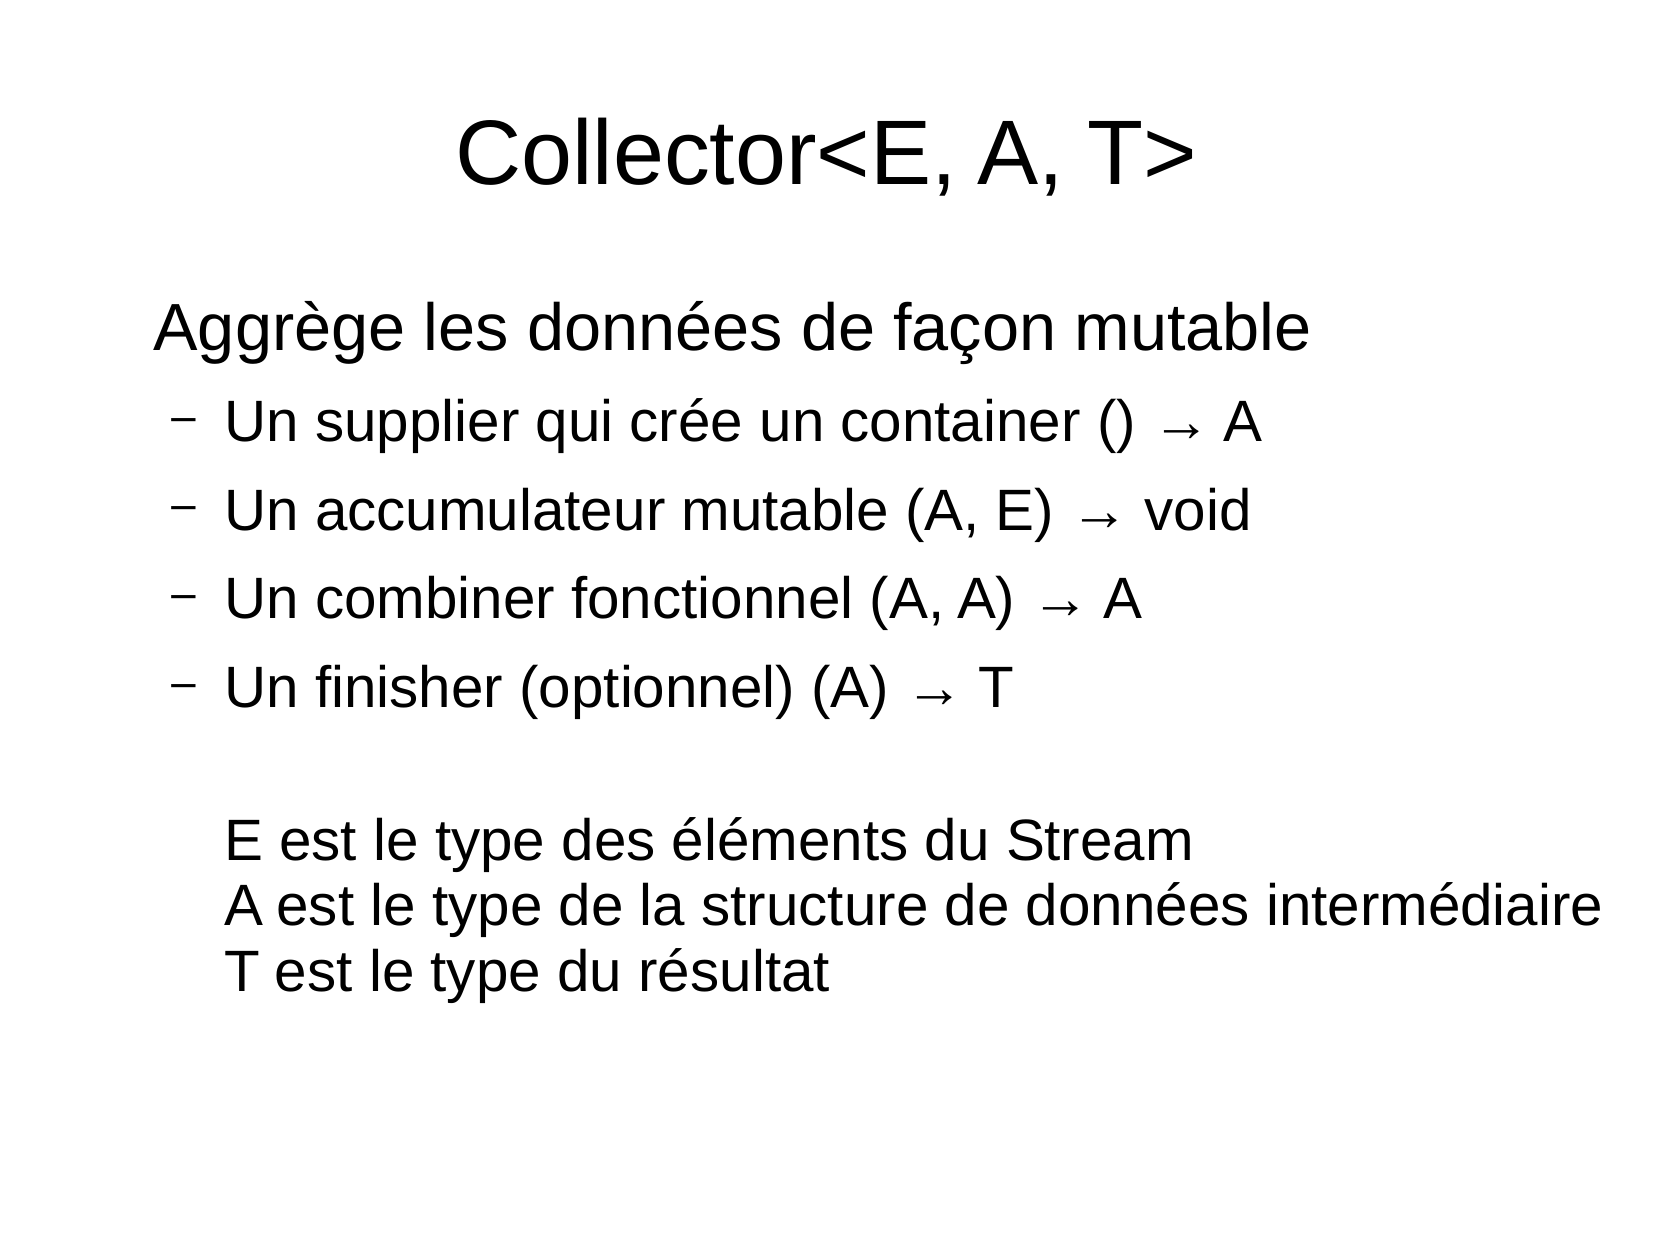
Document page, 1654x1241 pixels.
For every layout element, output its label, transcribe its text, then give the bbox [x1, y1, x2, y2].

list Aggrège les données de façon mutable Un supplier qui crée un container () → A Un accumulateur mutable (A, E) → void Un combiner fonctionnel (A, A) → A Un finisher (optionnel) (A) → T E est le type des éléments du Stream A est le type de la structure de données intermédiaire T est le type du résultat [82, 290, 1621, 1171]
title Collector<E, A, T> [82, 49, 1571, 257]
